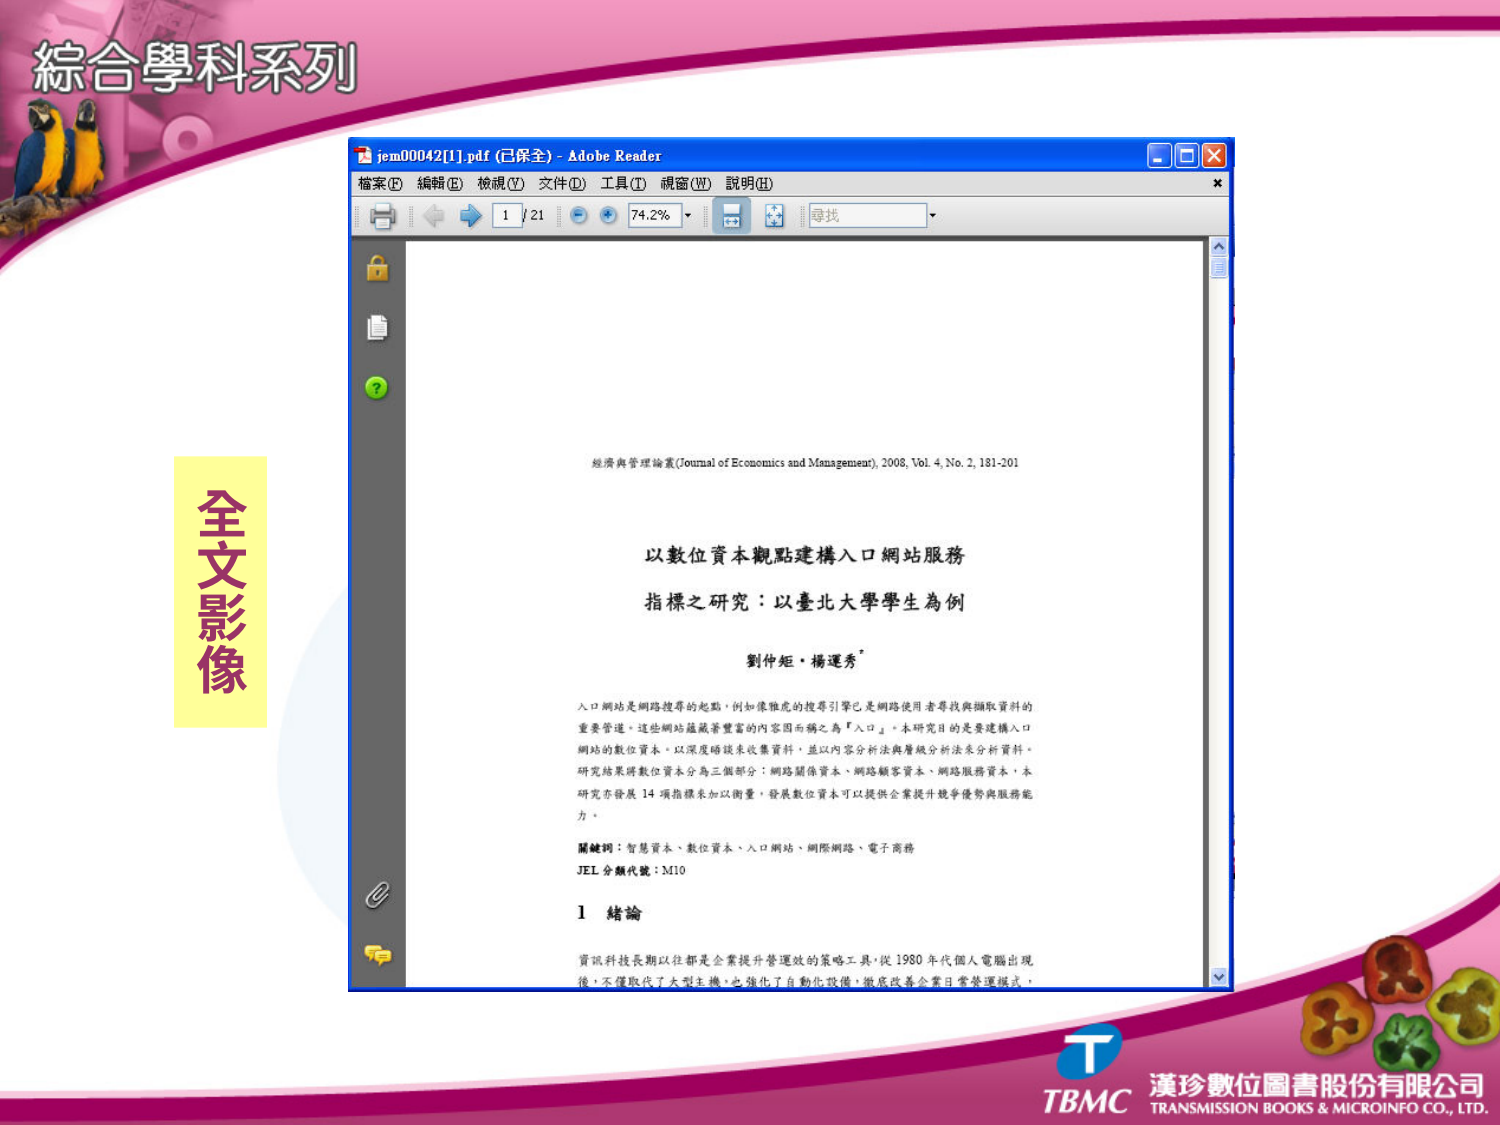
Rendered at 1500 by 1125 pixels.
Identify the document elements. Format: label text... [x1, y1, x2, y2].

text_box 全文影像 [174, 456, 267, 728]
picture [348, 137, 1235, 992]
